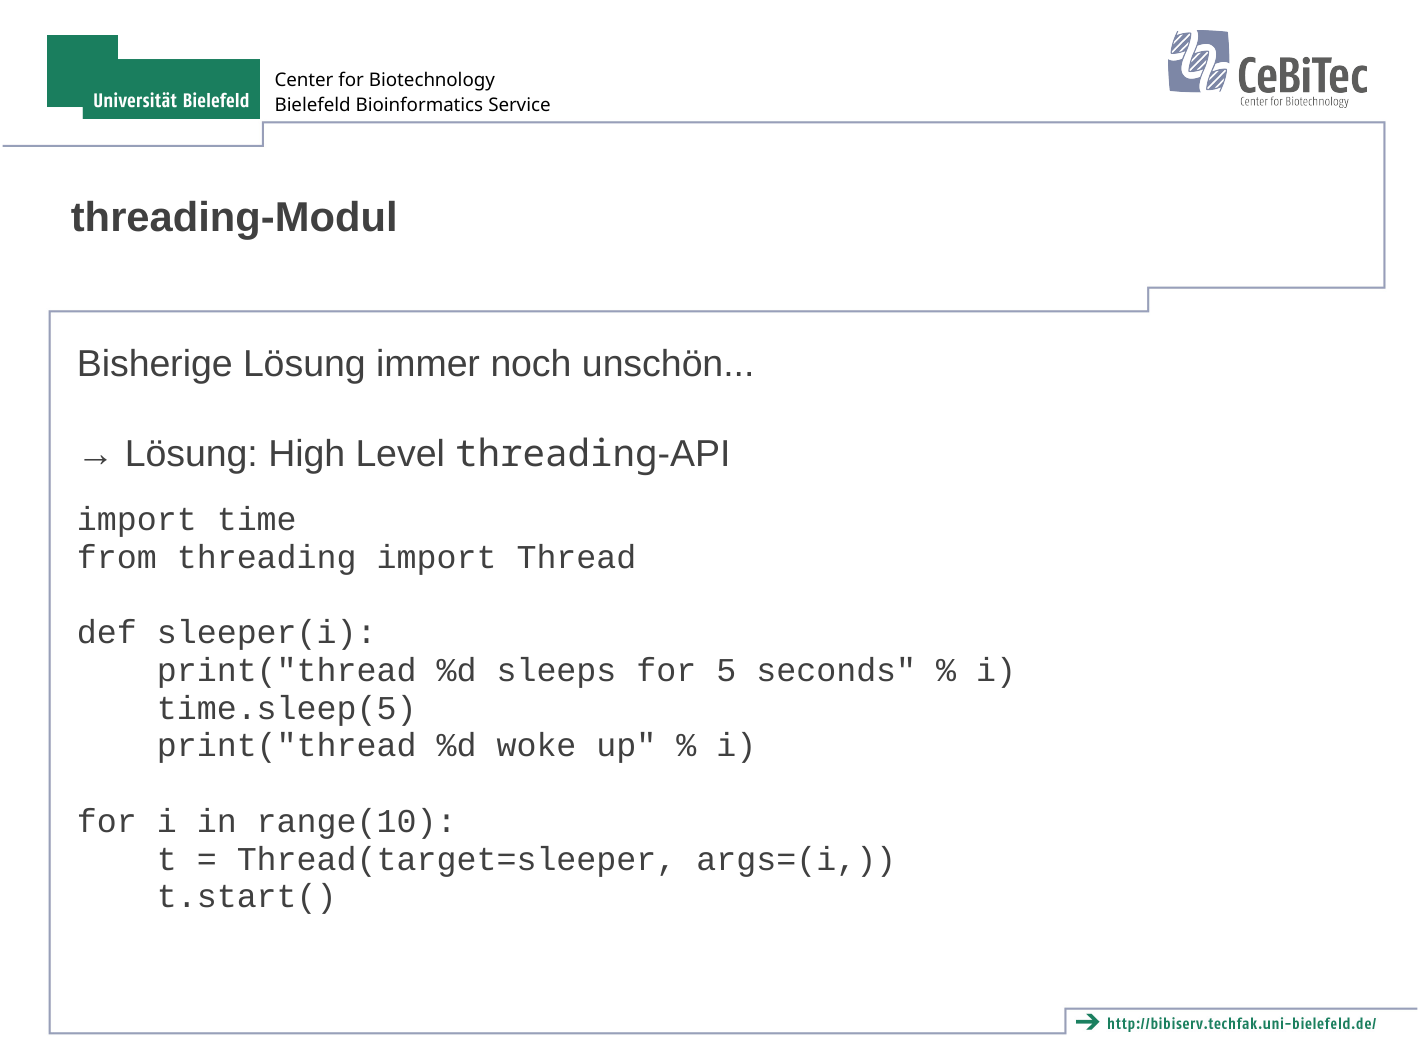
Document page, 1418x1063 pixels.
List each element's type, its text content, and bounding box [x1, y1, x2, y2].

title threading-Modul [70, 159, 1359, 275]
picture [2, 3, 1418, 1063]
list Bisherige Lösung immer noch unschön... → Lösung: High Level threading-API import time from threading import Thread def sleeper(i): print("thread %d sleeps for 5 seconds" % i) time.sleep(5) print("thread %d woke up" % i) for i in range(10): t = Thread(target=sleeper, args=(i,)) t.start() [76, 342, 1375, 1063]
